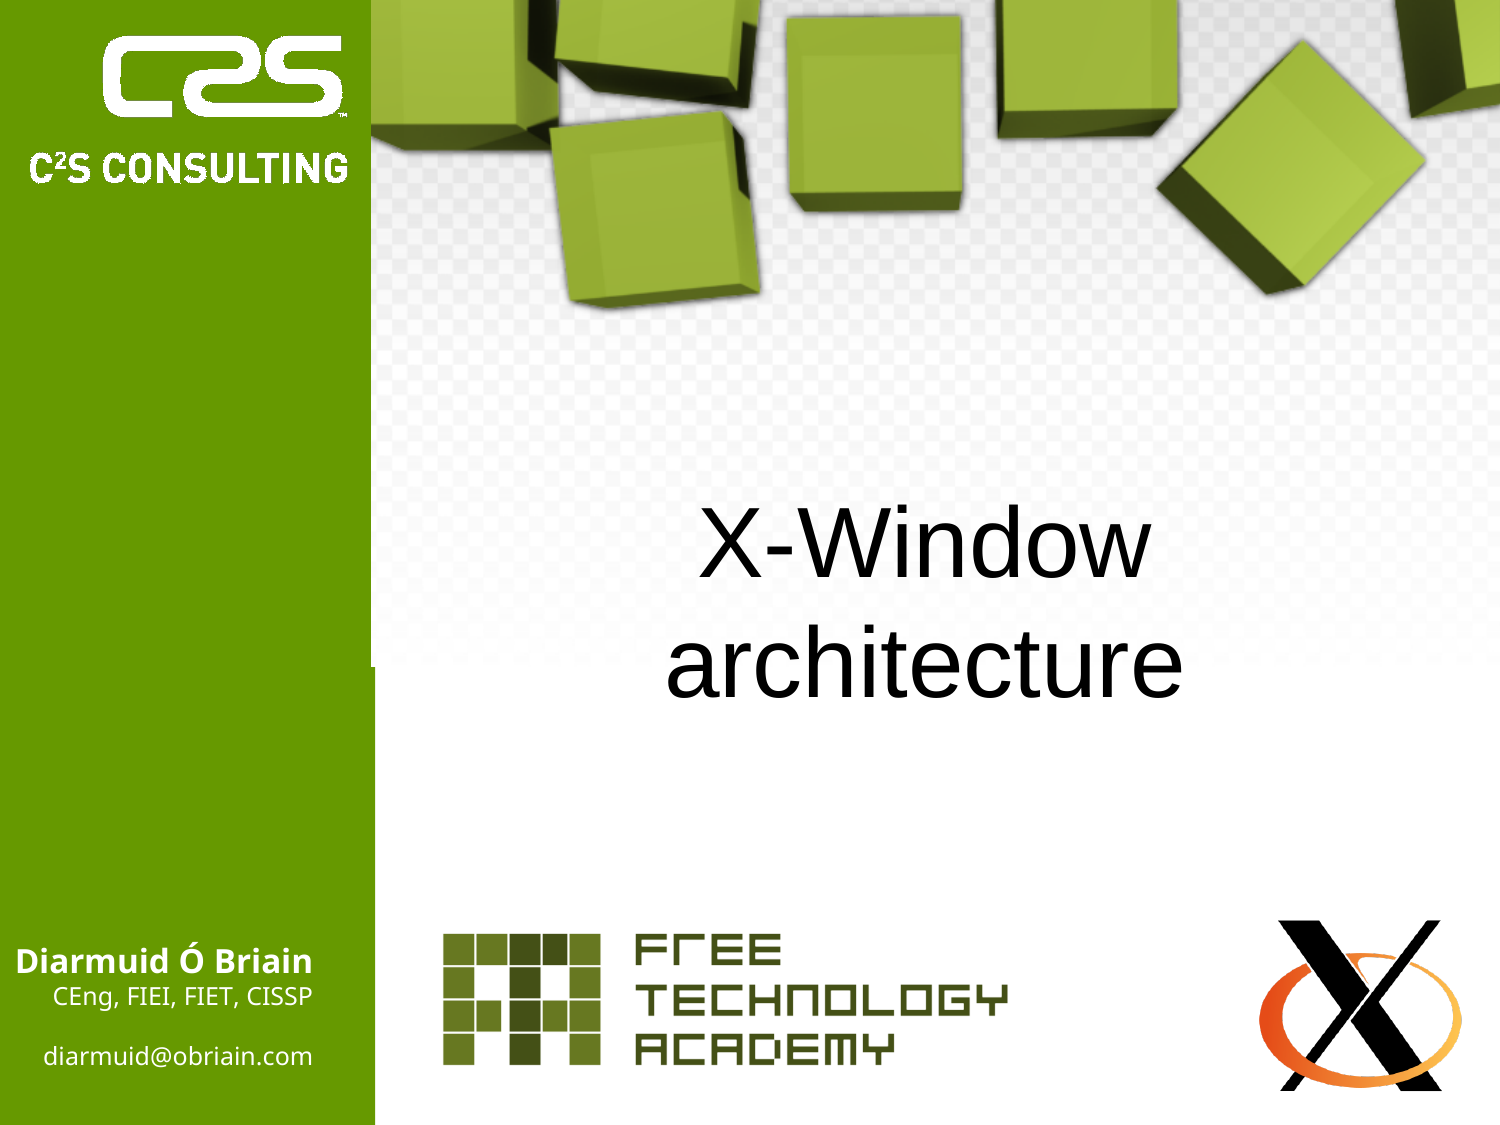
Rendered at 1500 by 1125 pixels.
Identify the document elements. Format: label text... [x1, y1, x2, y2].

picture [22, 27, 354, 188]
subtitle X-Window architecture [425, 354, 1426, 841]
picture [371, 0, 1500, 667]
picture [1240, 909, 1480, 1102]
picture [437, 926, 1016, 1075]
